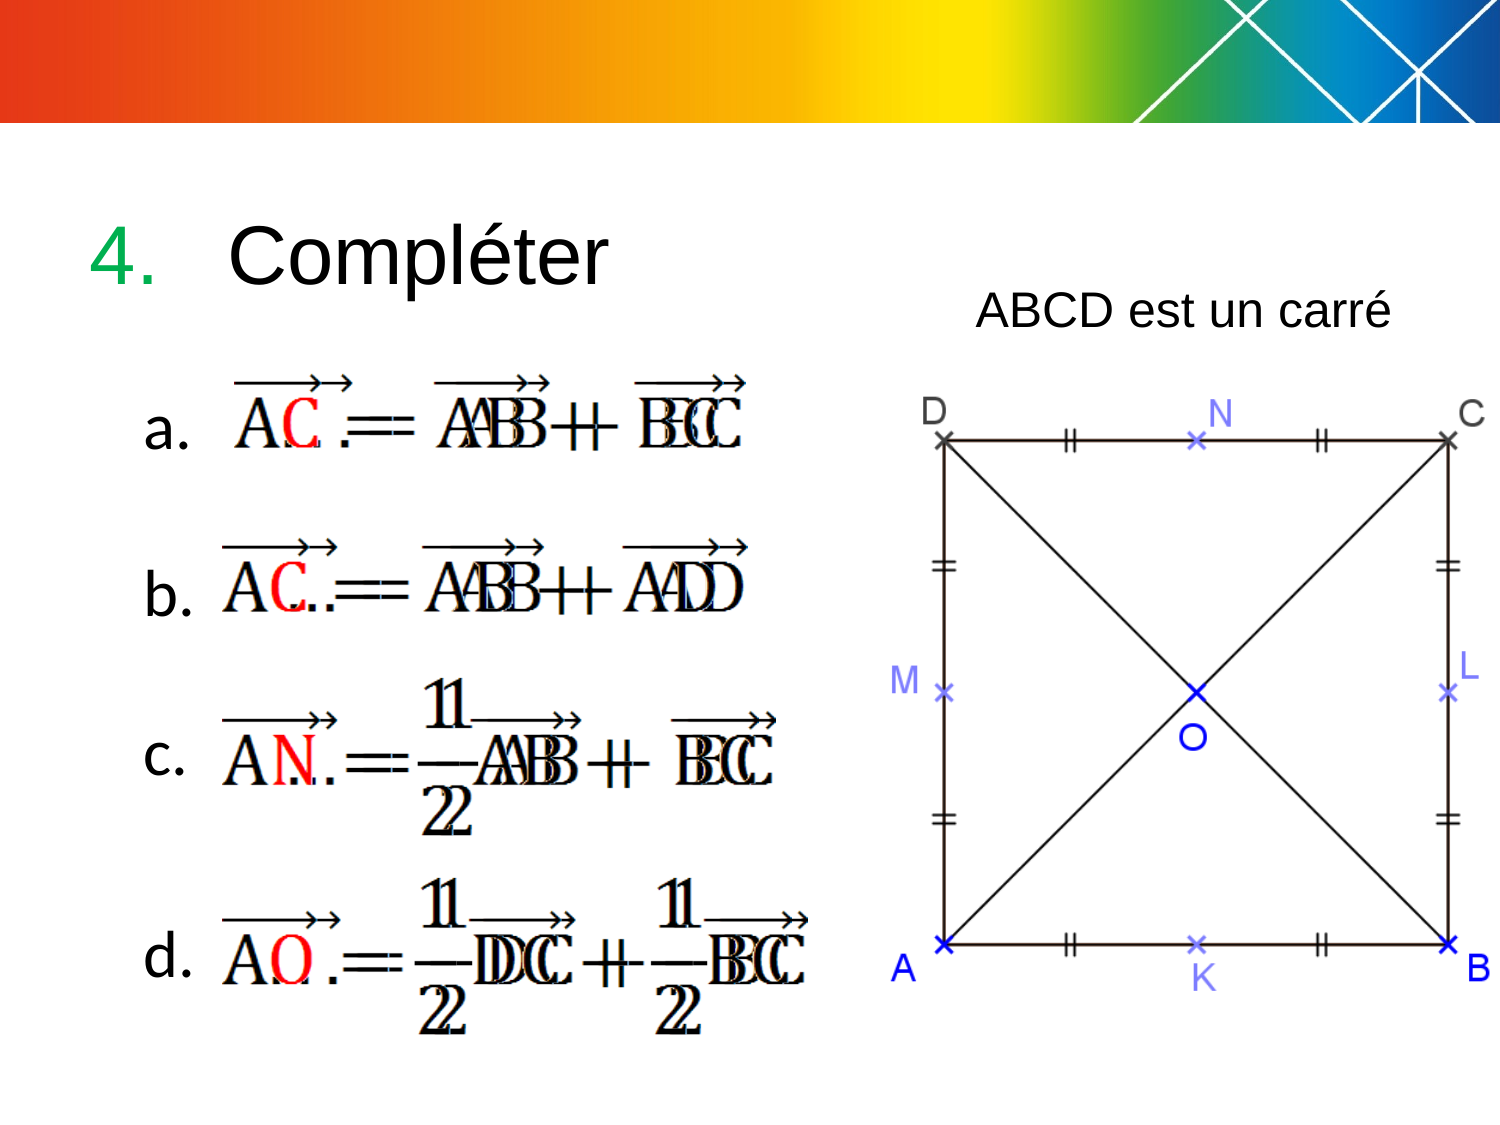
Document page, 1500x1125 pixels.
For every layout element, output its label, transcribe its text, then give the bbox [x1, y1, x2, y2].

picture [222, 527, 748, 642]
text_box a. b. c. d. [128, 375, 685, 1079]
picture [867, 375, 1500, 1003]
text_box Compléter [75, 164, 1500, 339]
picture [222, 667, 776, 850]
text_box ABCD est un carré [960, 269, 1454, 345]
picture [222, 867, 808, 1049]
picture [1340, 0, 1500, 123]
picture [0, 0, 1359, 123]
picture [234, 363, 746, 478]
